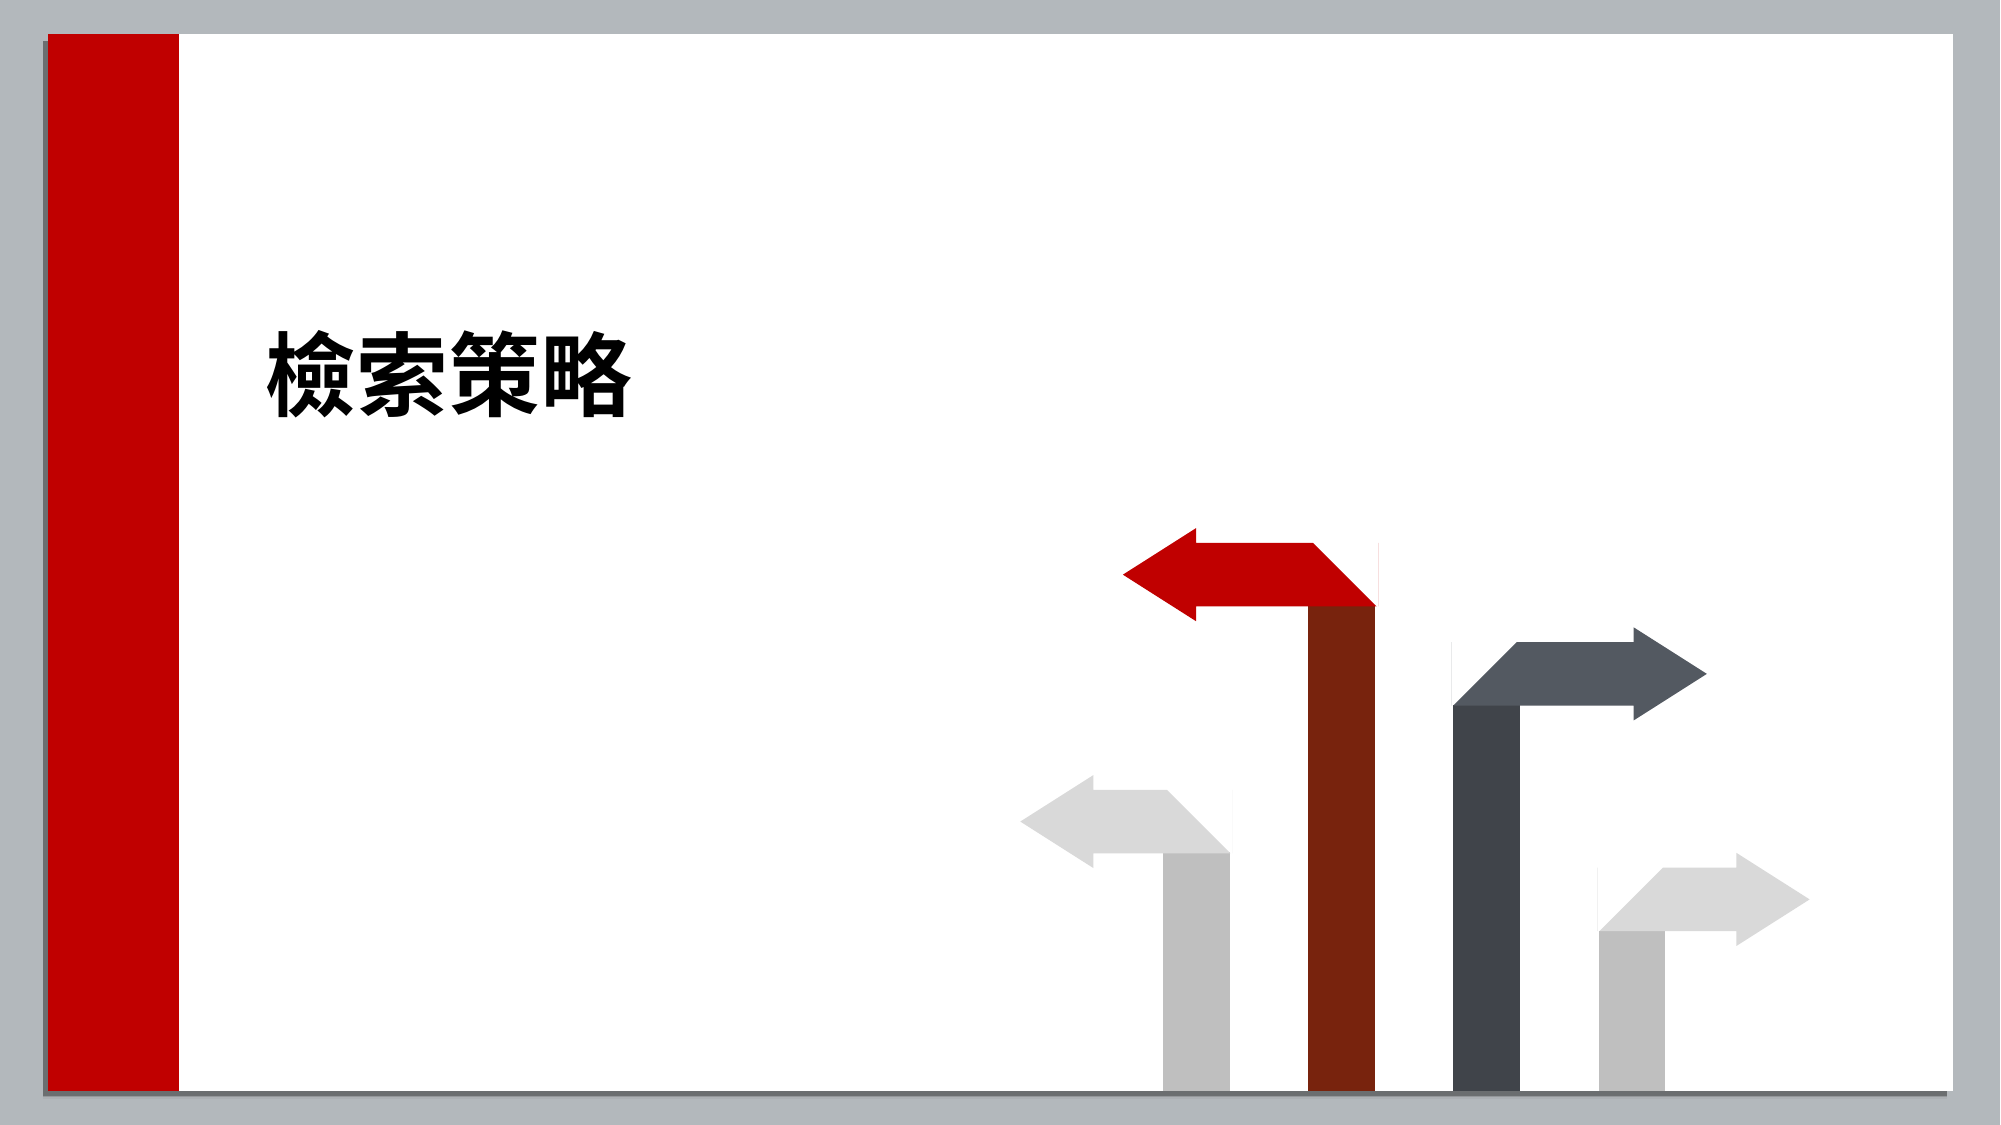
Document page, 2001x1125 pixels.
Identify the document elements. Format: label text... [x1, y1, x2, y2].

text_box [1599, 852, 1810, 1091]
text_box [1453, 627, 1707, 1091]
text_box [1122, 528, 1377, 1091]
text_box [1020, 775, 1231, 1091]
title 檢索策略 [249, 184, 1750, 576]
